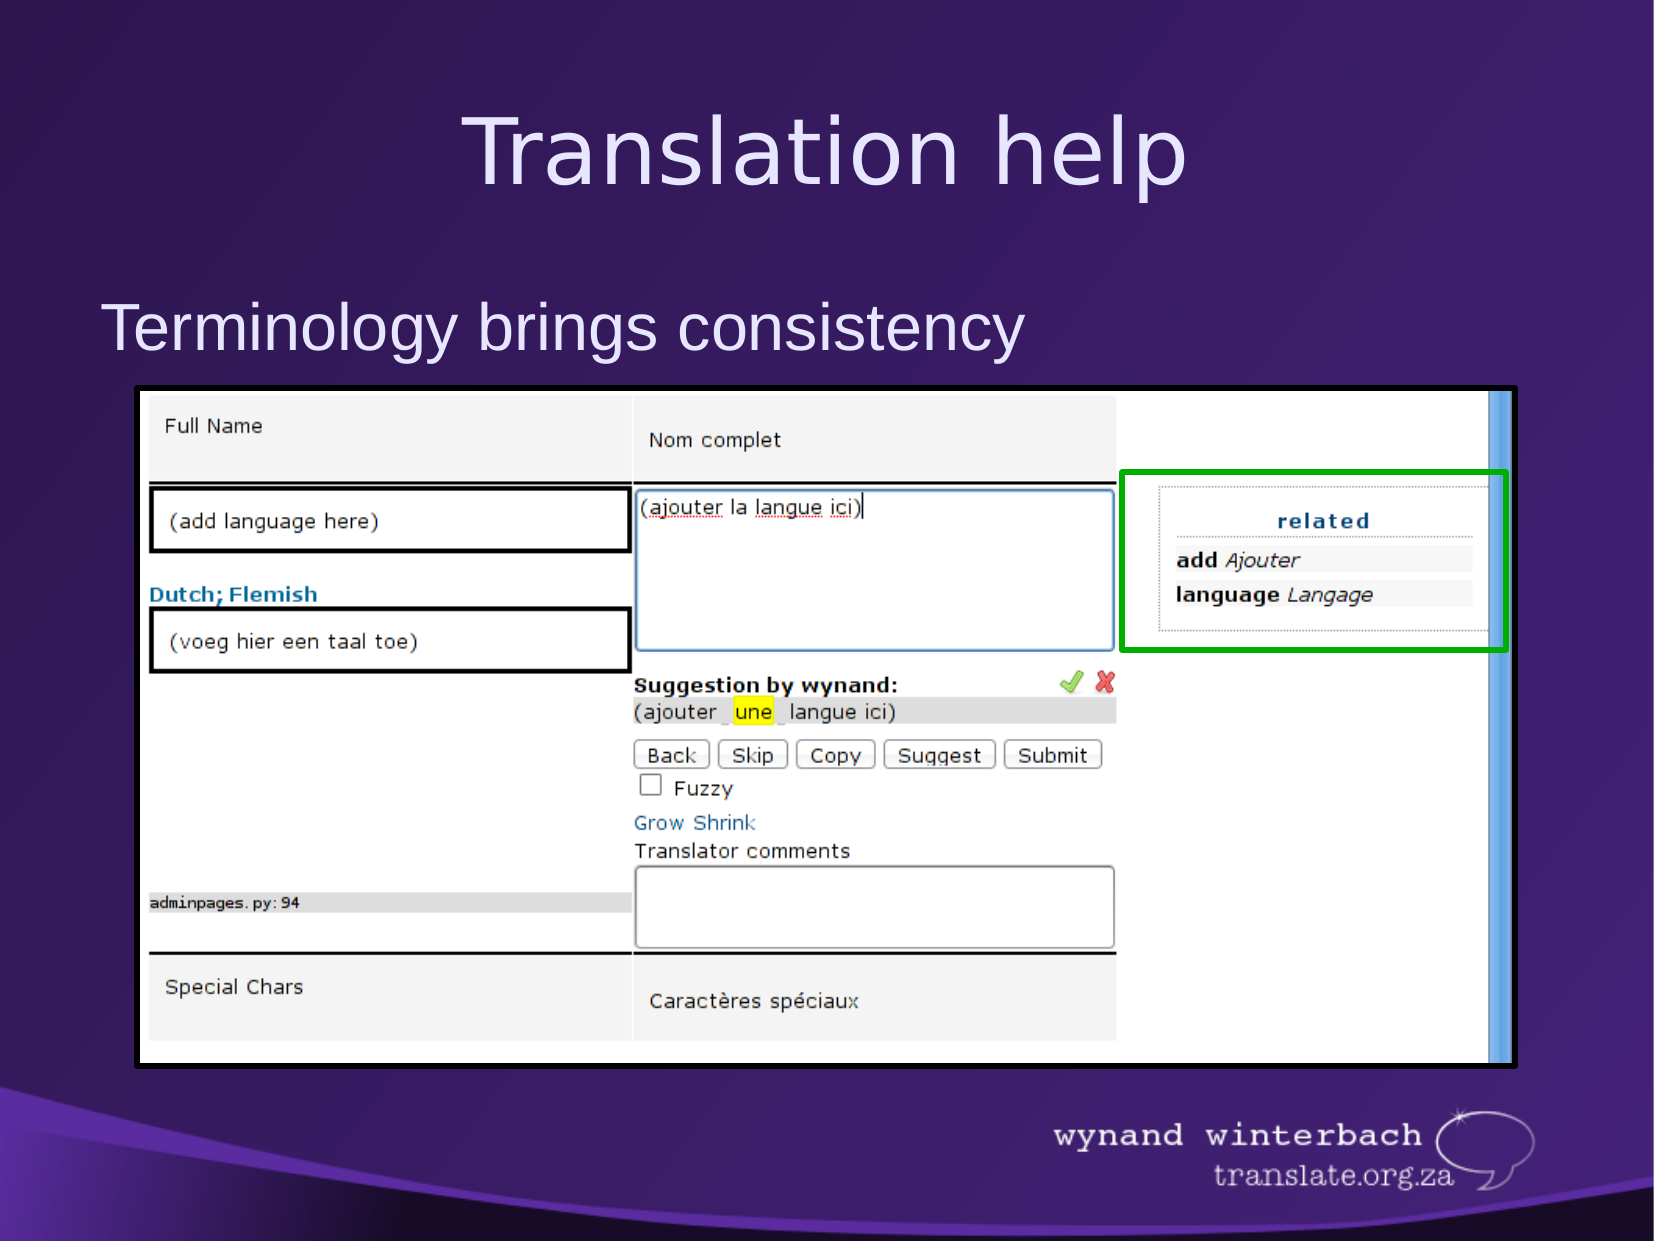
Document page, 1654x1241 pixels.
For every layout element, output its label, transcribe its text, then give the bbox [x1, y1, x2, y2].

picture [0, 0, 1654, 1241]
list Terminology brings consistency [82, 290, 1565, 502]
title Translation help [82, 49, 1571, 257]
